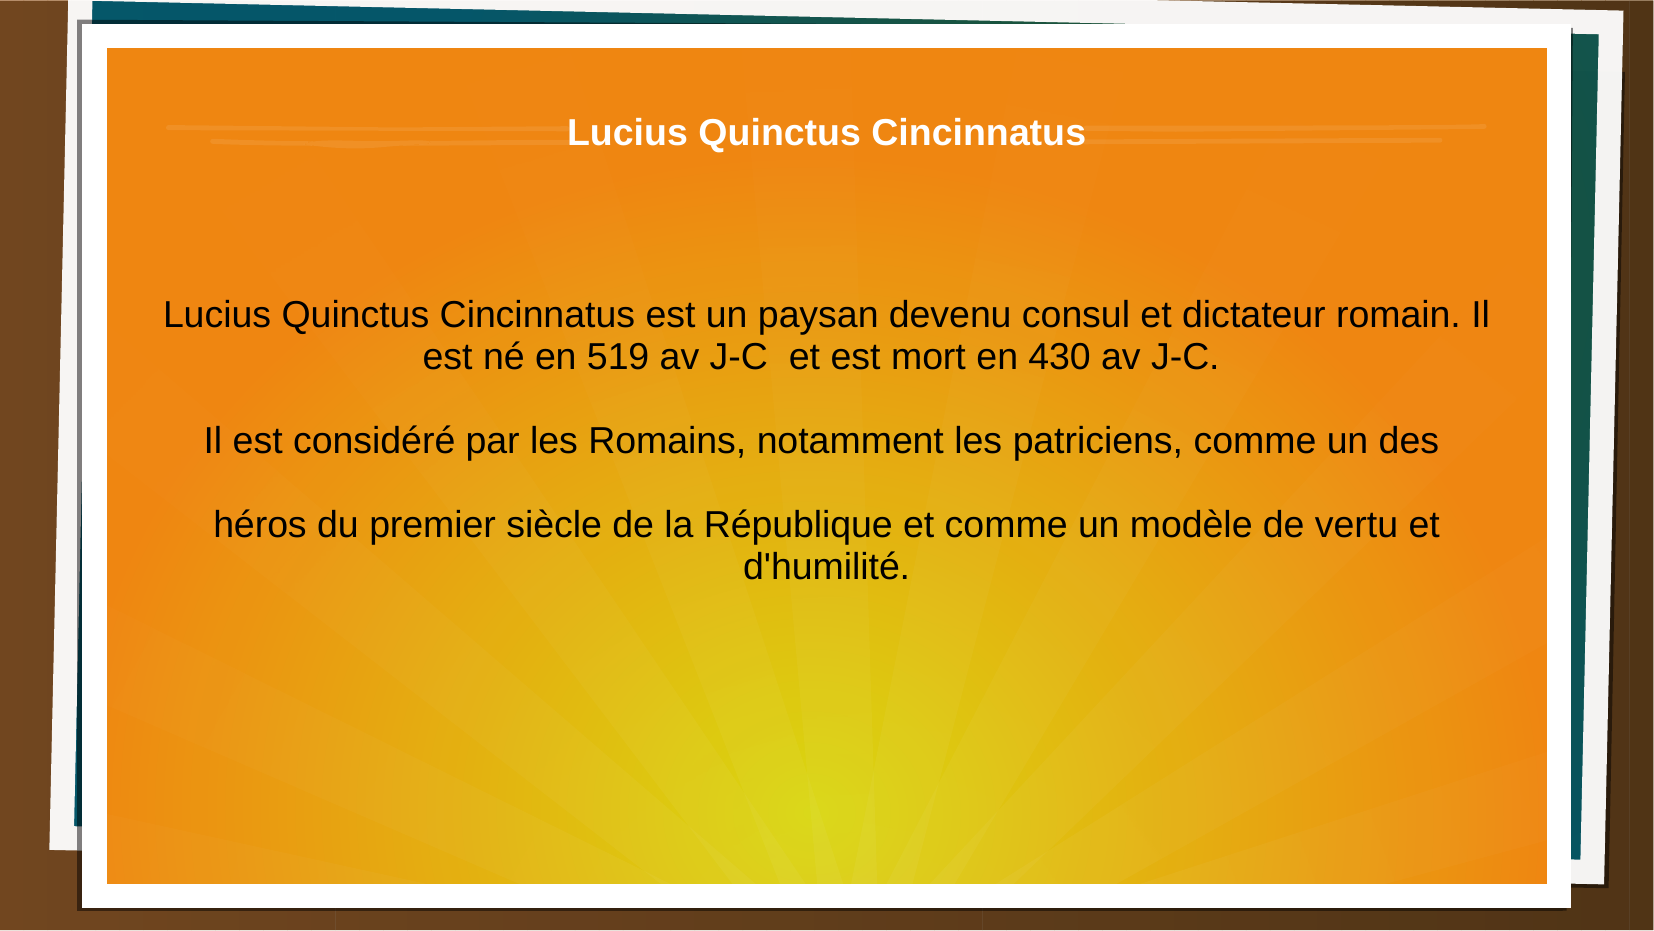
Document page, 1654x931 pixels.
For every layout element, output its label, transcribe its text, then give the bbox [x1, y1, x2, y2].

title Lucius Quinctus Cincinnatus [566, 59, 1087, 207]
subtitle Lucius Quinctus Cincinnatus est un paysan devenu consul et dictateur romain. Il est né en 519 av J-C et est mort en 430 av J-C. Il est considéré par les Romains, notamment les patriciens, comme un des héros du premier siècle de la République et comme un modèle de vertu et d'humilité. [162, 224, 1492, 815]
